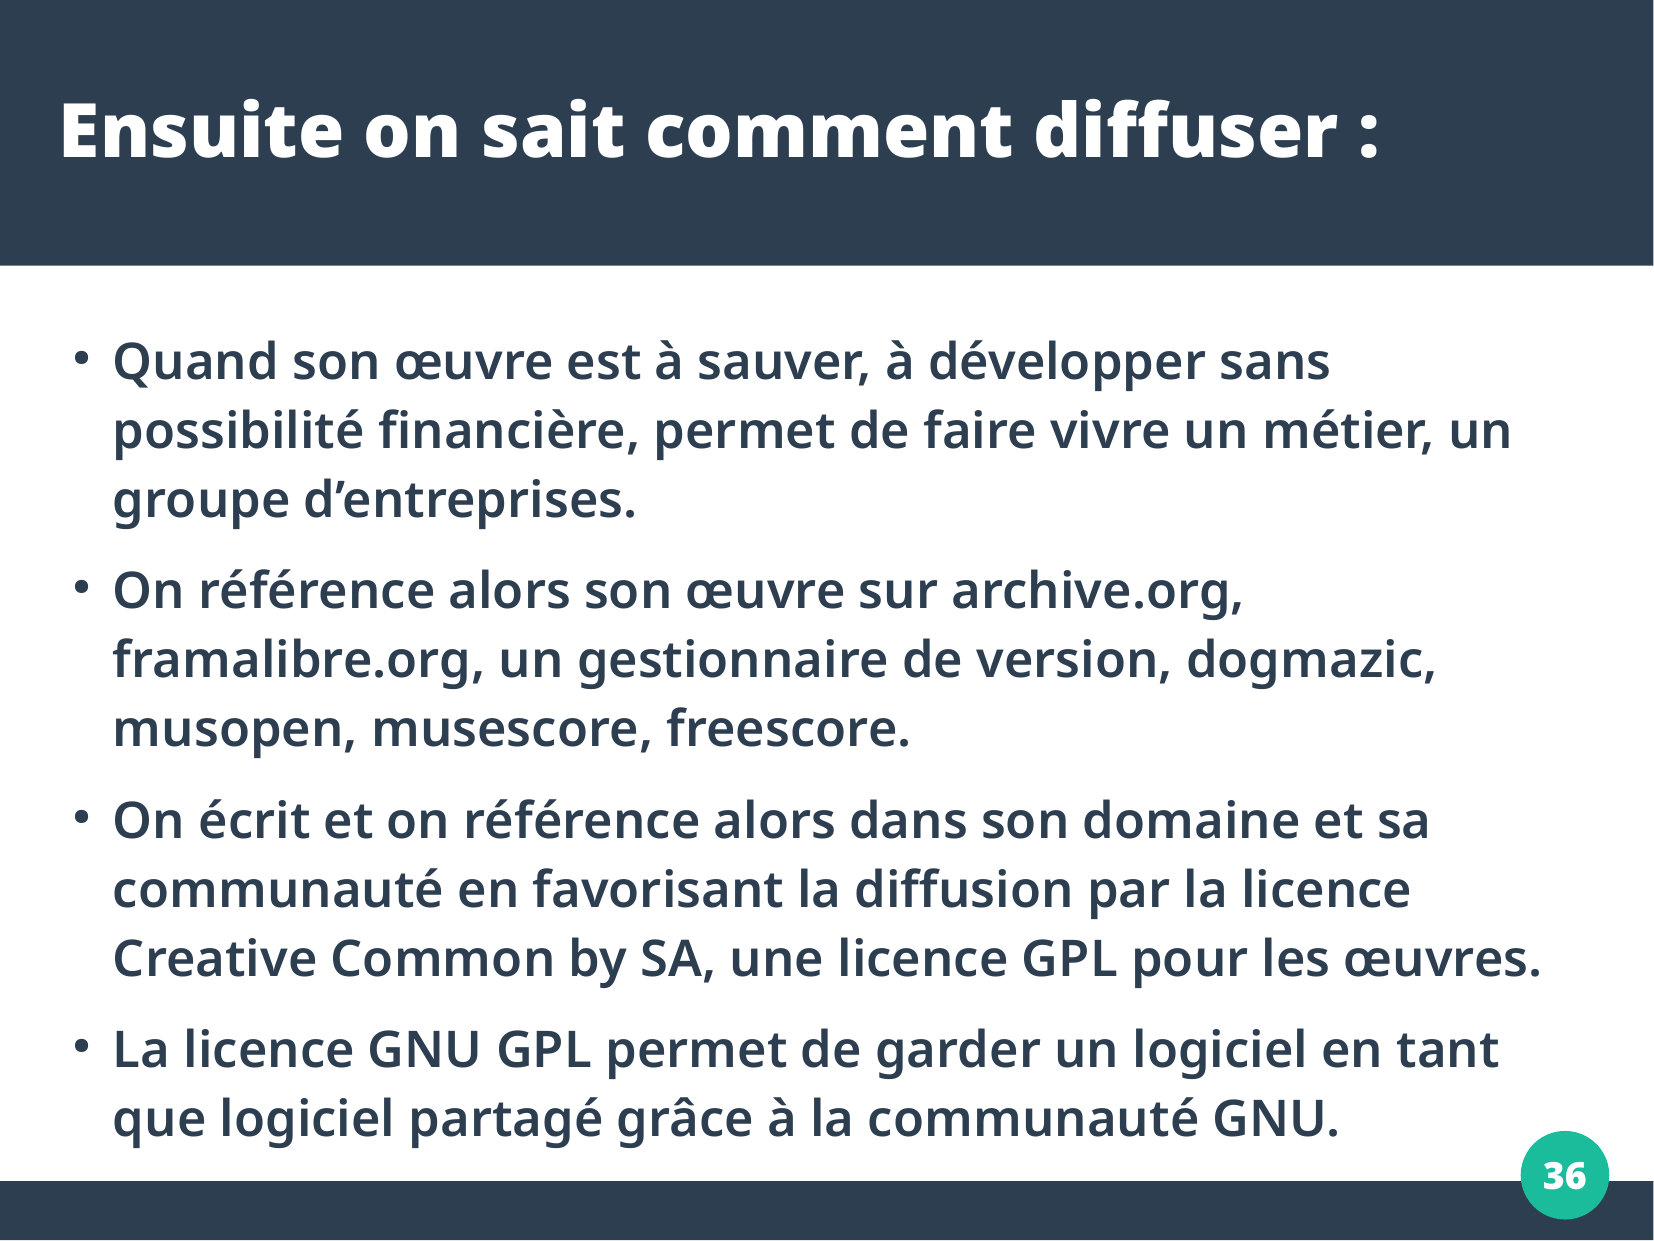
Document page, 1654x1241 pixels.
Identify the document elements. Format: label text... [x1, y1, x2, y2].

list Quand son œuvre est à sauver, à développer sans possibilité financière, permet de faire vivre un métier, un groupe d’entreprises. On référence alors son œuvre sur archive.org, framalibre.org, un gestionnaire de version, dogmazic, musopen, musescore, freescore. On écrit et on référence alors dans son domaine et sa communauté en favorisant la diffusion par la licence Creative Common by SA, une licence GPL pour les œuvres. La licence GNU GPL permet de garder un logiciel en tant que logiciel partagé grâce à la communauté GNU. [59, 324, 1595, 1152]
title Ensuite on sait comment diffuser : [59, 49, 1595, 207]
